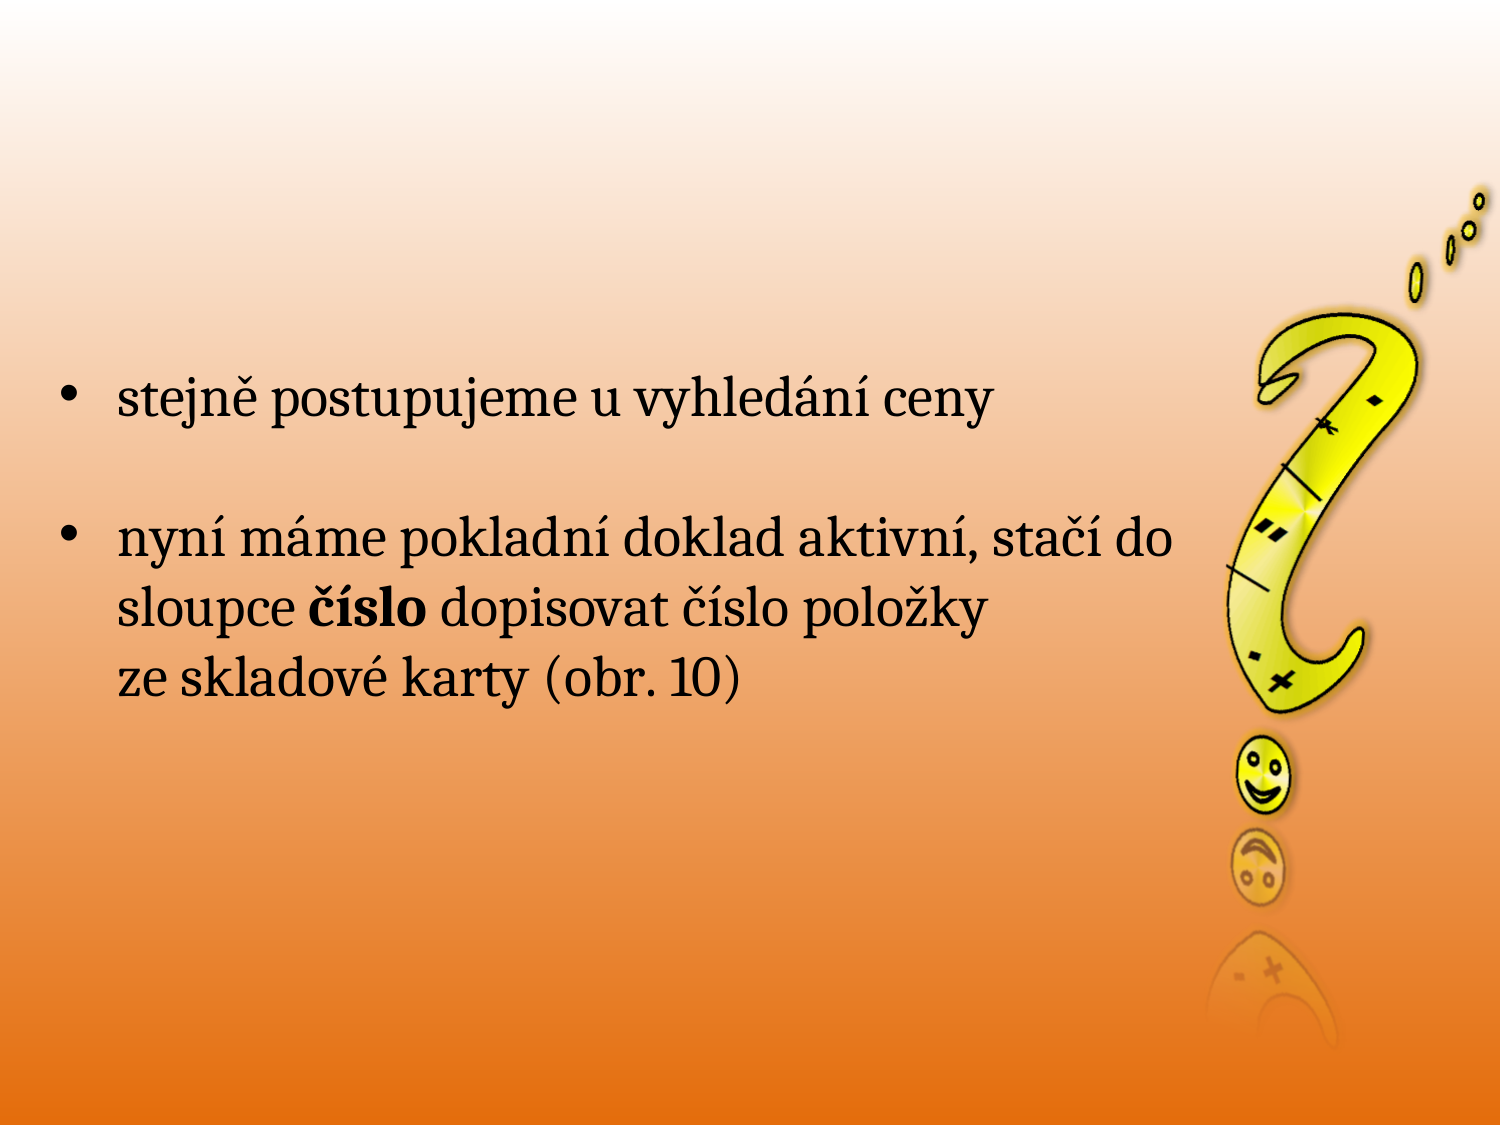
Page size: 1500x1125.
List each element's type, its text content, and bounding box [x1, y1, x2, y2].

picture [1171, 160, 1500, 1125]
text_box stejně postupujeme u vyhledání ceny nyní máme pokladní doklad aktivní, stačí do sloupce číslo dopisovat číslo položky ze skladové karty (obr. 10) [0, 350, 1211, 856]
